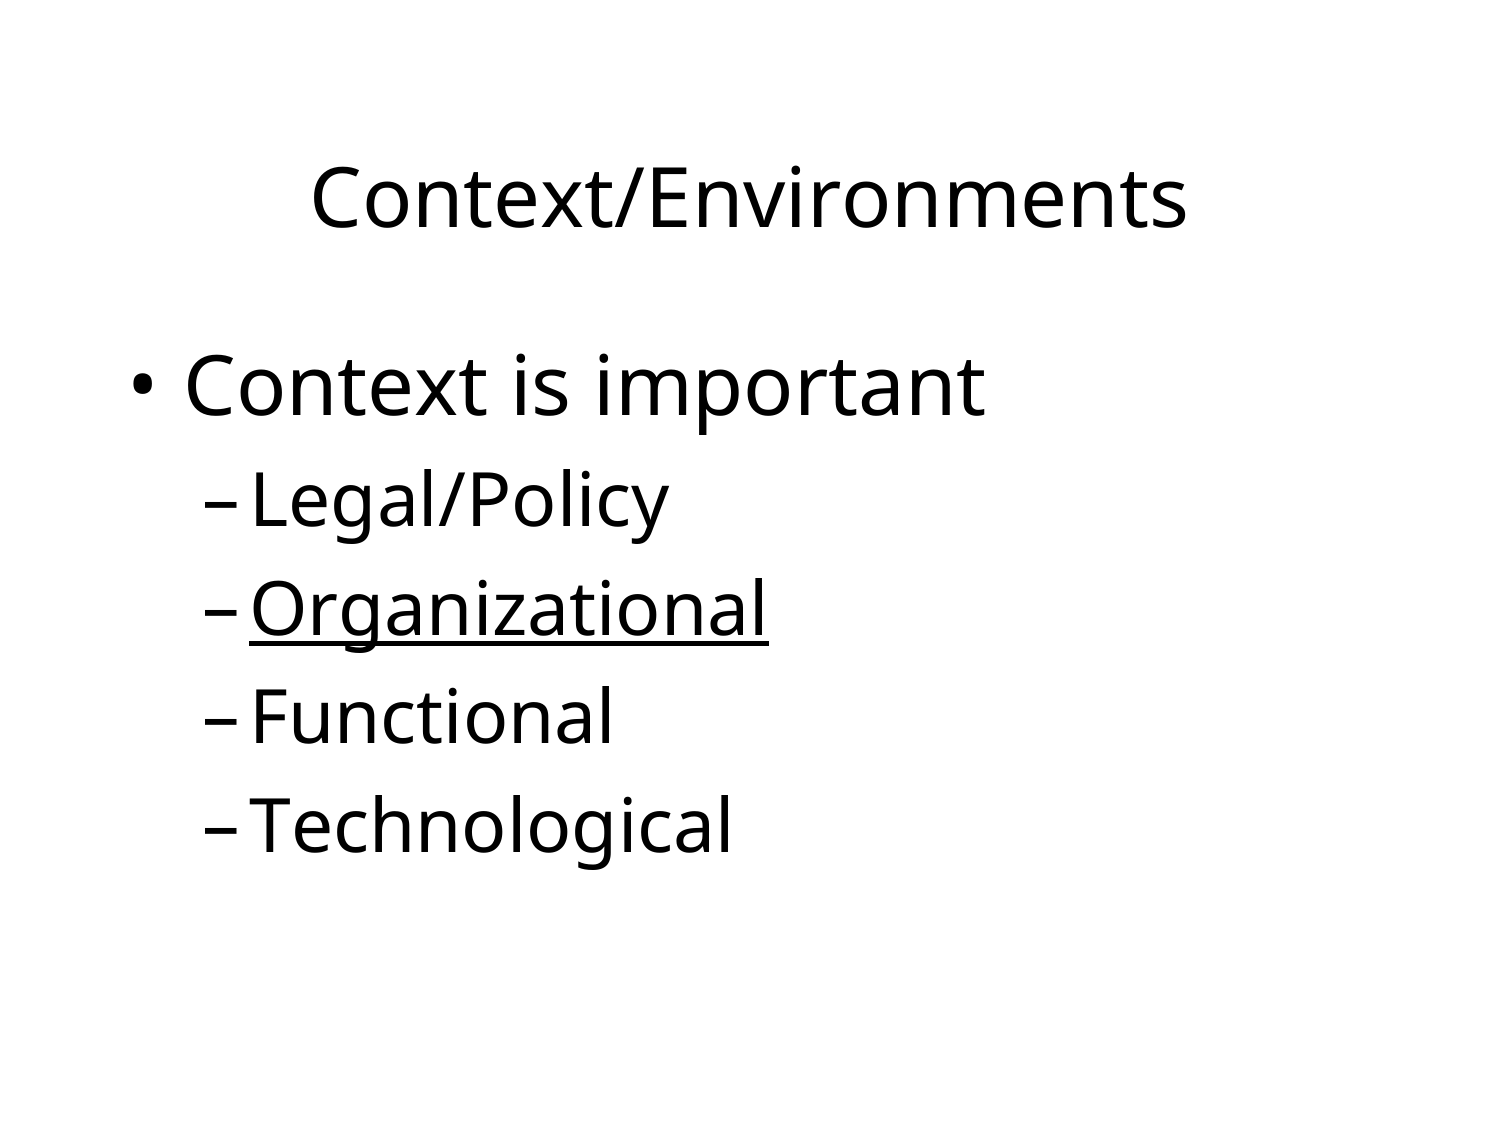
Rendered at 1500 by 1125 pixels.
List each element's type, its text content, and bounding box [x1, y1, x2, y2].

list Context is important Legal/Policy Organizational Functional Technological [112, 324, 1388, 1001]
title Context/Environments [112, 99, 1388, 288]
